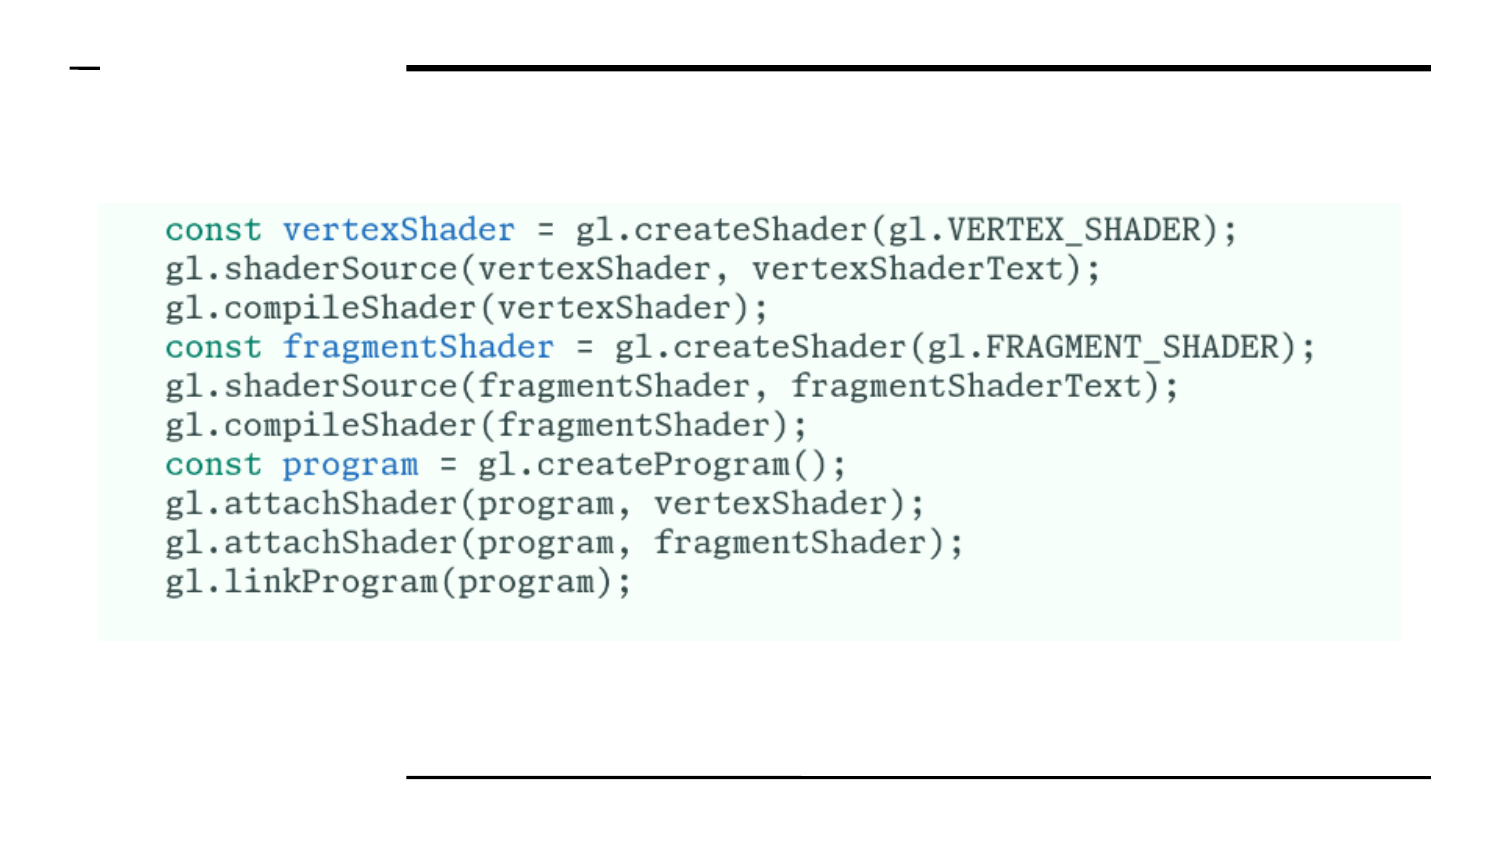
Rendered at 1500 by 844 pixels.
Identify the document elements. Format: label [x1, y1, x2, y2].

picture [98, 203, 1402, 641]
